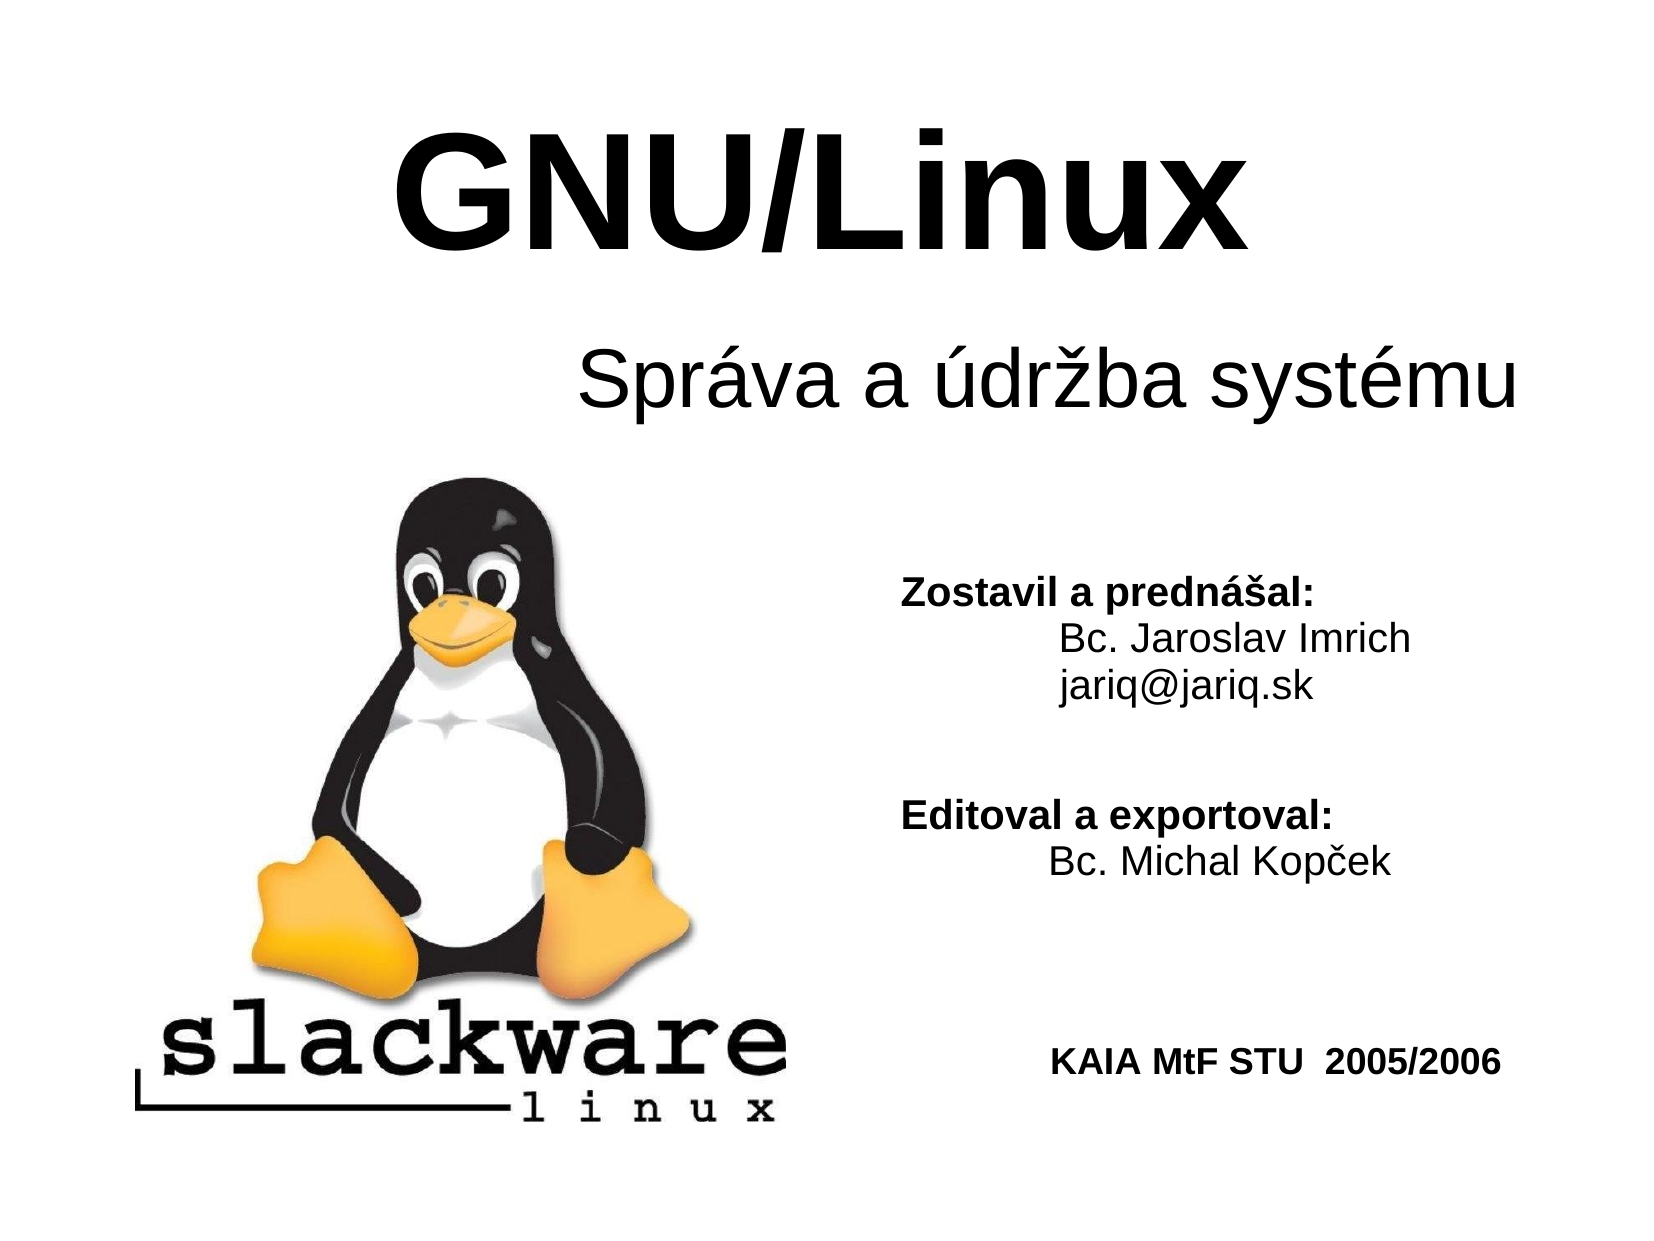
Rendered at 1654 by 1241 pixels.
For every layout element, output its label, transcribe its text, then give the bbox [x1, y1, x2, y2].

text_box Zostavil a prednášal: Bc. Jaroslav Imrich jariq@jariq.sk [885, 561, 1427, 717]
text_box Správa a údržba systému [561, 324, 1536, 433]
picture [135, 472, 786, 1123]
text_box Editoval a exportoval: Bc. Michal Kopček [885, 784, 1407, 895]
title GNU/Linux [76, 88, 1565, 296]
text_box KAIA MtF STU 2005/2006 [1035, 1033, 1515, 1092]
